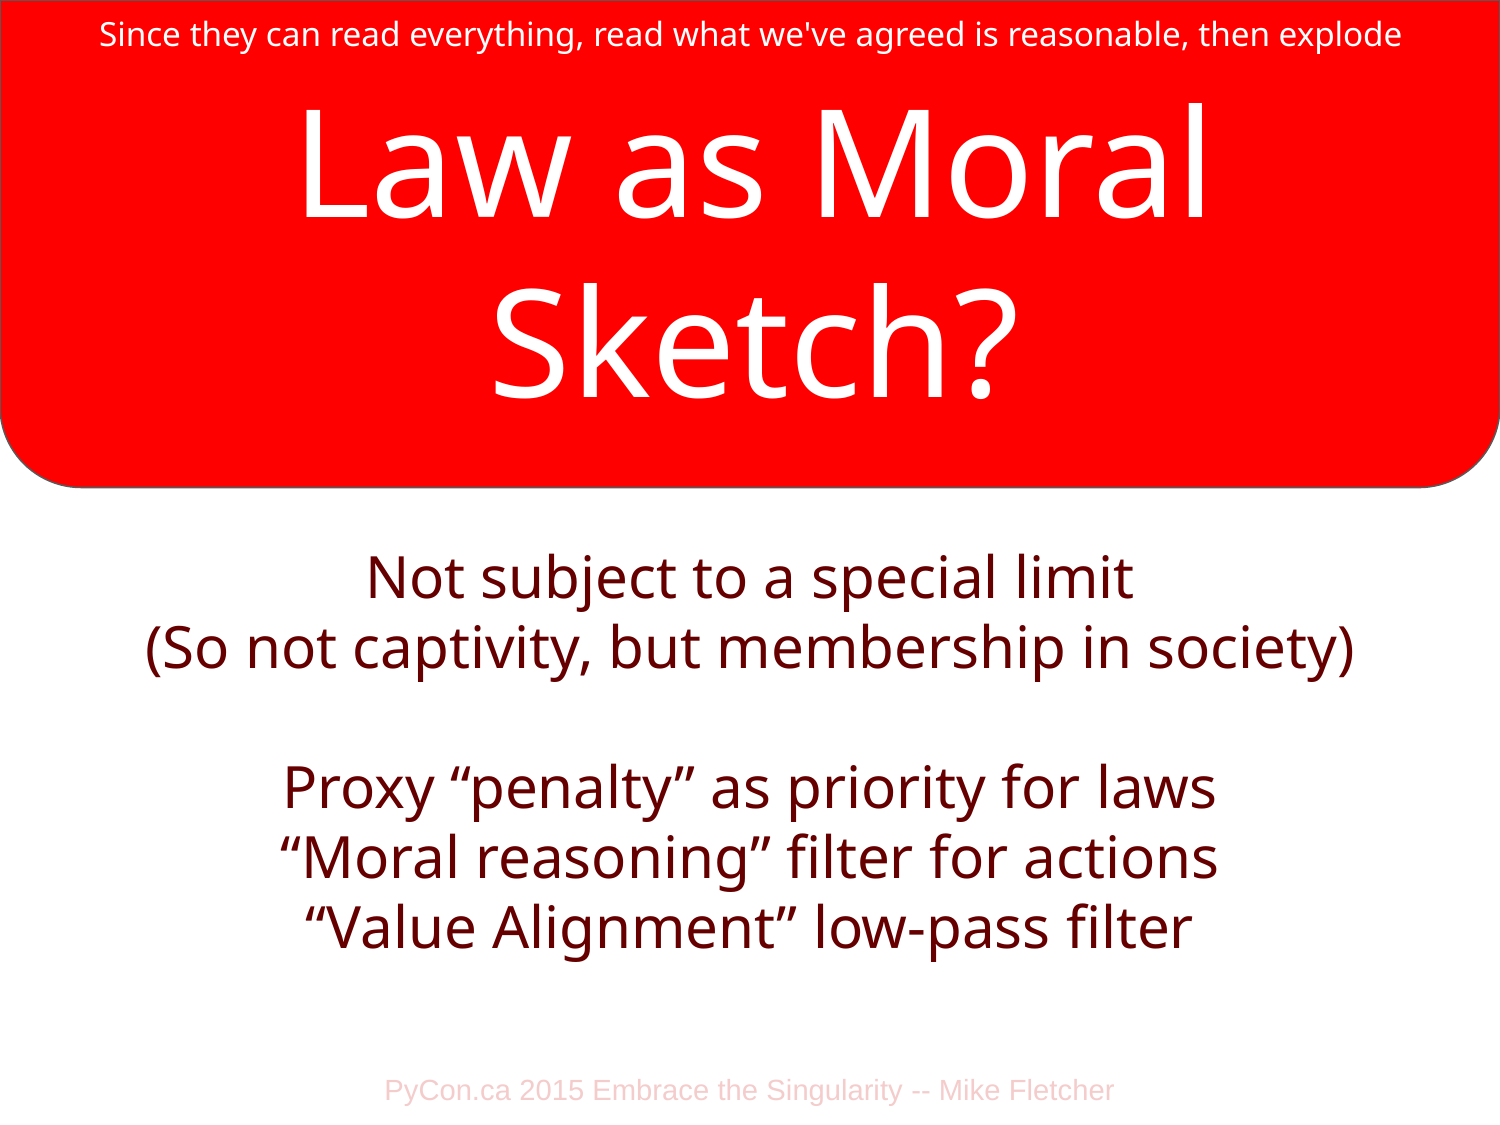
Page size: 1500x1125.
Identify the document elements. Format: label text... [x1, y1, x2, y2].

subtitle Not subject to a special limit (So not captivity, but membership in society) Proxy “penalty” as priority for laws “Moral reasoning” filter for actions “Value Alignment” low-pass filter [0, 525, 1500, 1107]
title Law as Moral Sketch? [28, 65, 1480, 488]
subtitle Since they can read everything, read what we've agreed is reasonable, then explode [1, 0, 1500, 65]
